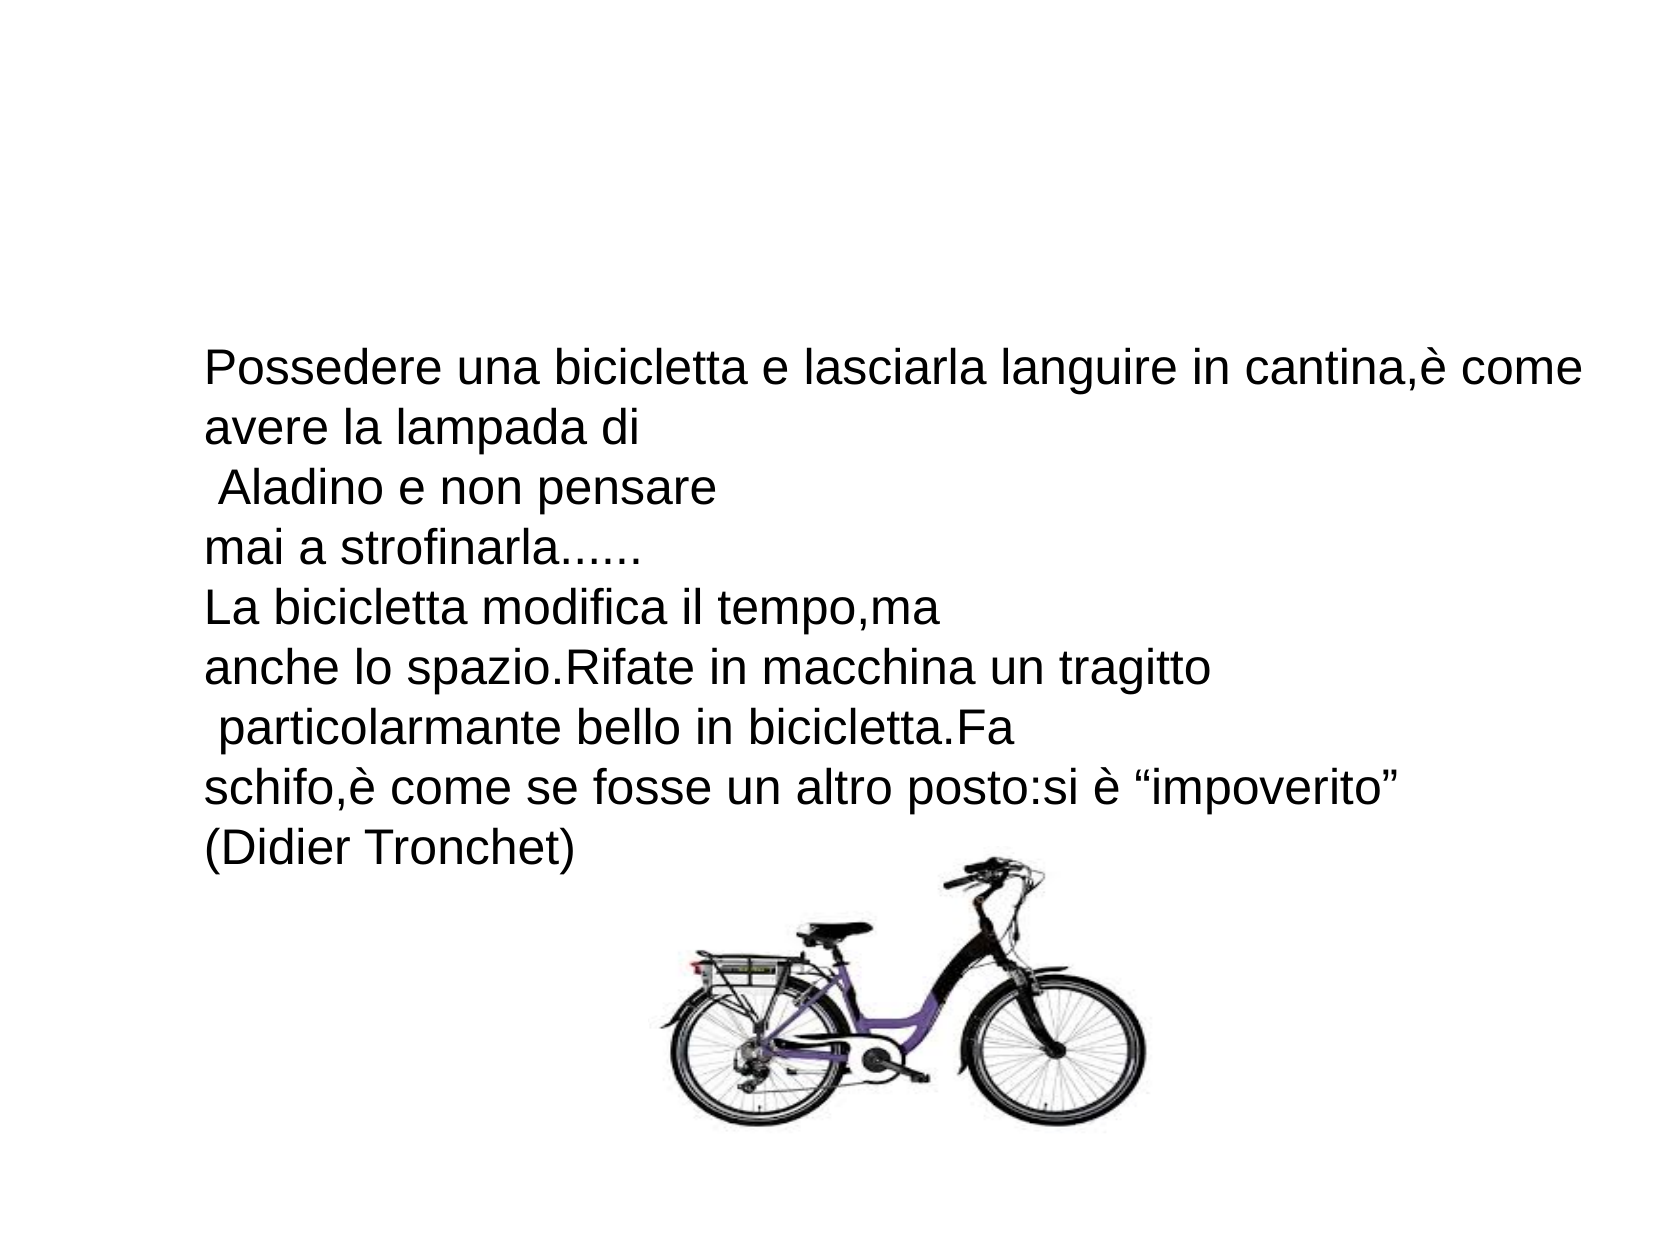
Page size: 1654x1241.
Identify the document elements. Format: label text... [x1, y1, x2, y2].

text_box Possedere una bicicletta e lasciarla languire in cantina,è come avere la lampada di Aladino e non pensare mai a strofinarla...... La bicicletta modifica il tempo,ma anche lo spazio.Rifate in macchina un tragitto particolarmante bello in bicicletta.Fa schifo,è come se fosse un altro posto:si è “impoverito” (Didier Tronchet) [189, 327, 1536, 733]
picture [648, 846, 1160, 1153]
